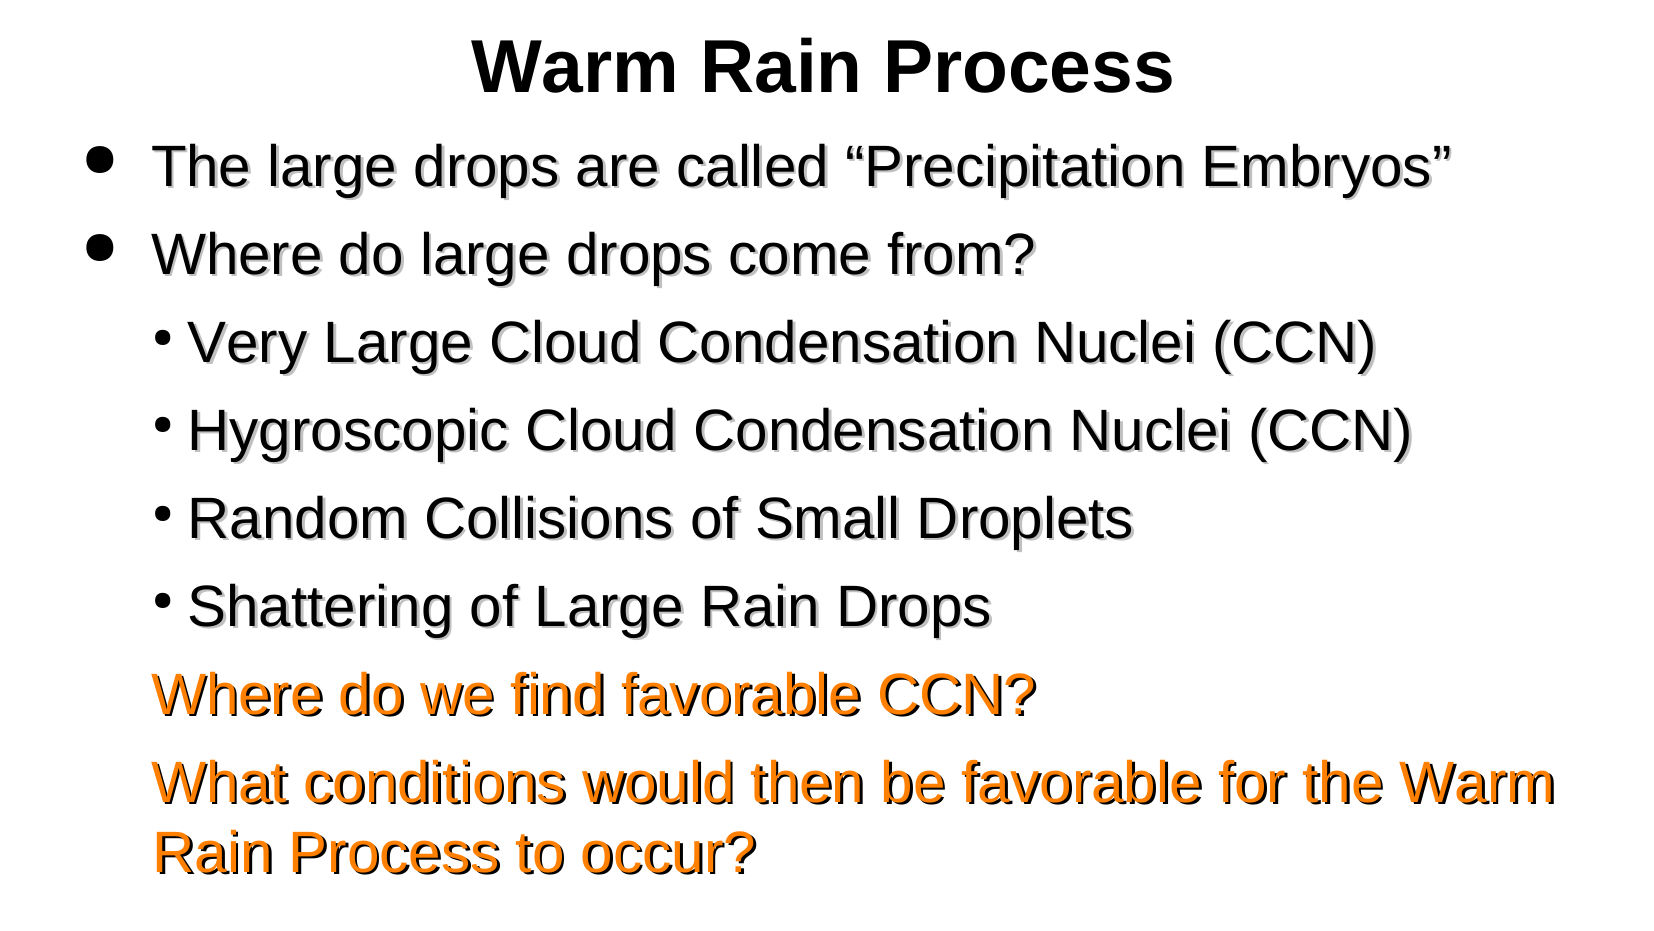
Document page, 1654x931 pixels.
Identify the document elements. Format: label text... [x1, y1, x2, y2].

text_box The large drops are called “Precipitation Embryos” Where do large drops come from? Very Large Cloud Condensation Nuclei (CCN) Hygroscopic Cloud Condensation Nuclei (CCN) Random Collisions of Small Droplets Shattering of Large Rain Drops Where do we find favorable CCN? What conditions would then be favorable for the Warm Rain Process to occur? [55, 120, 1654, 892]
title Warm Rain Process [0, 11, 1651, 113]
